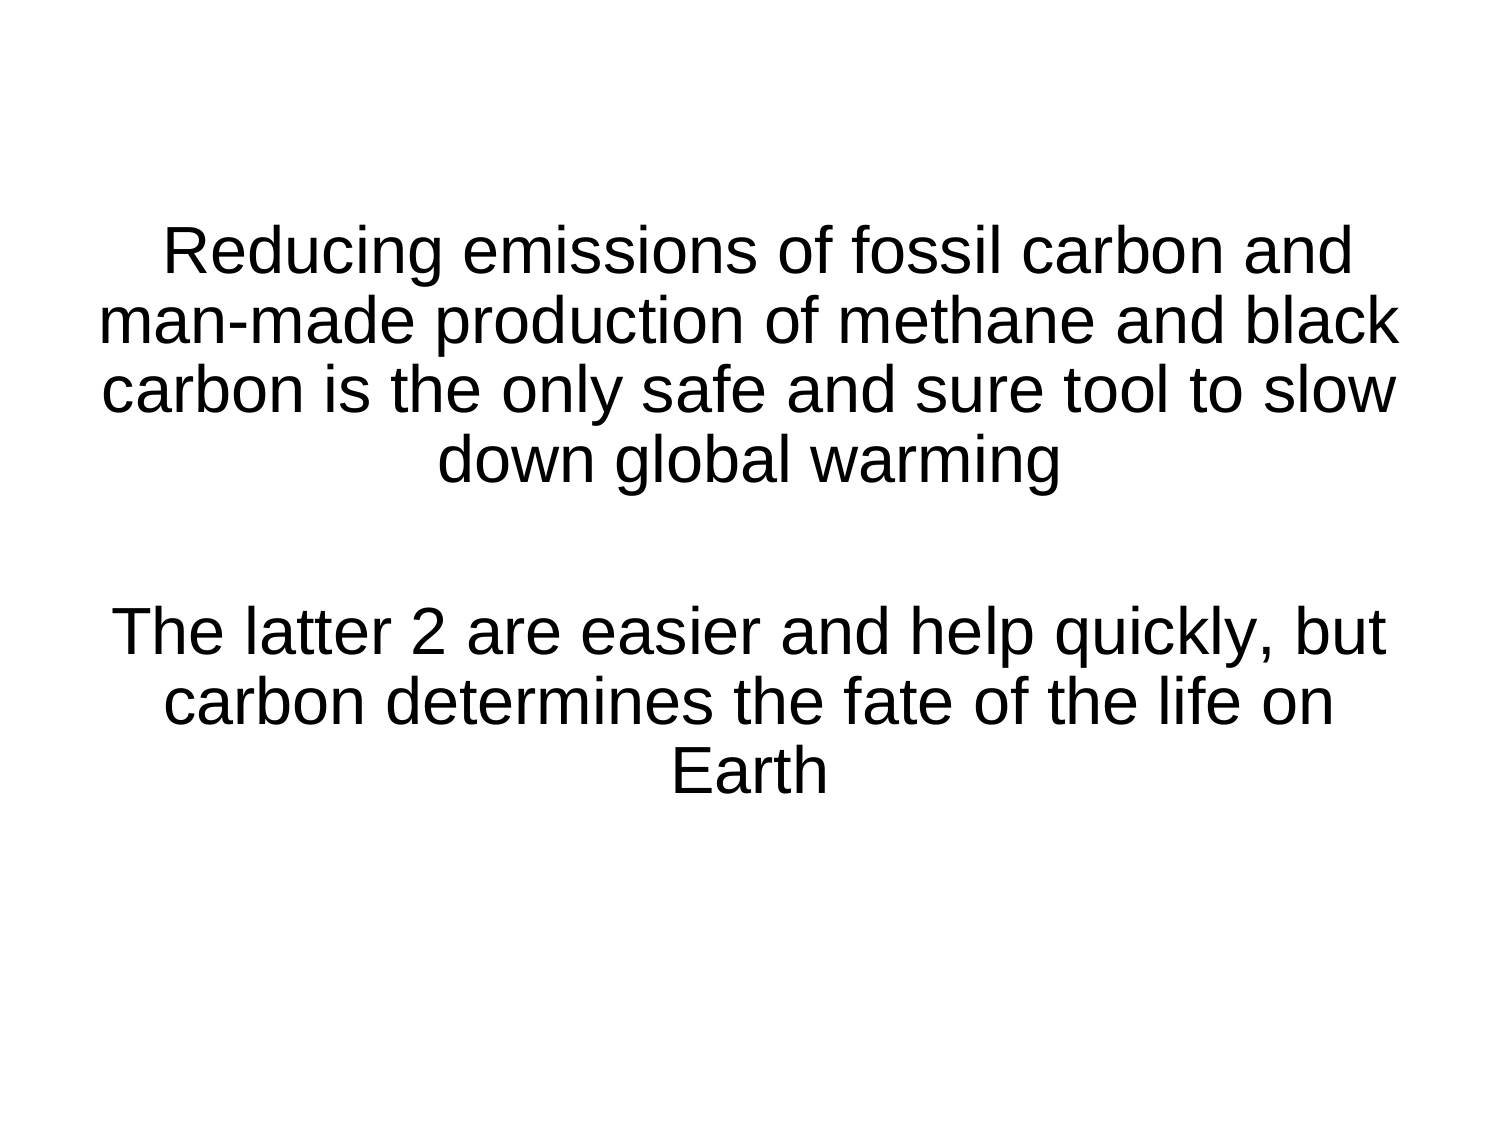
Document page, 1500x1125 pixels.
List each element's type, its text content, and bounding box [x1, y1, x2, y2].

subtitle Reducing emissions of fossil carbon and man-made production of methane and black carbon is the only safe and sure tool to slow down global warming The latter 2 are easier and help quickly, but carbon determines the fate of the life on Earth [75, 21, 1425, 1005]
